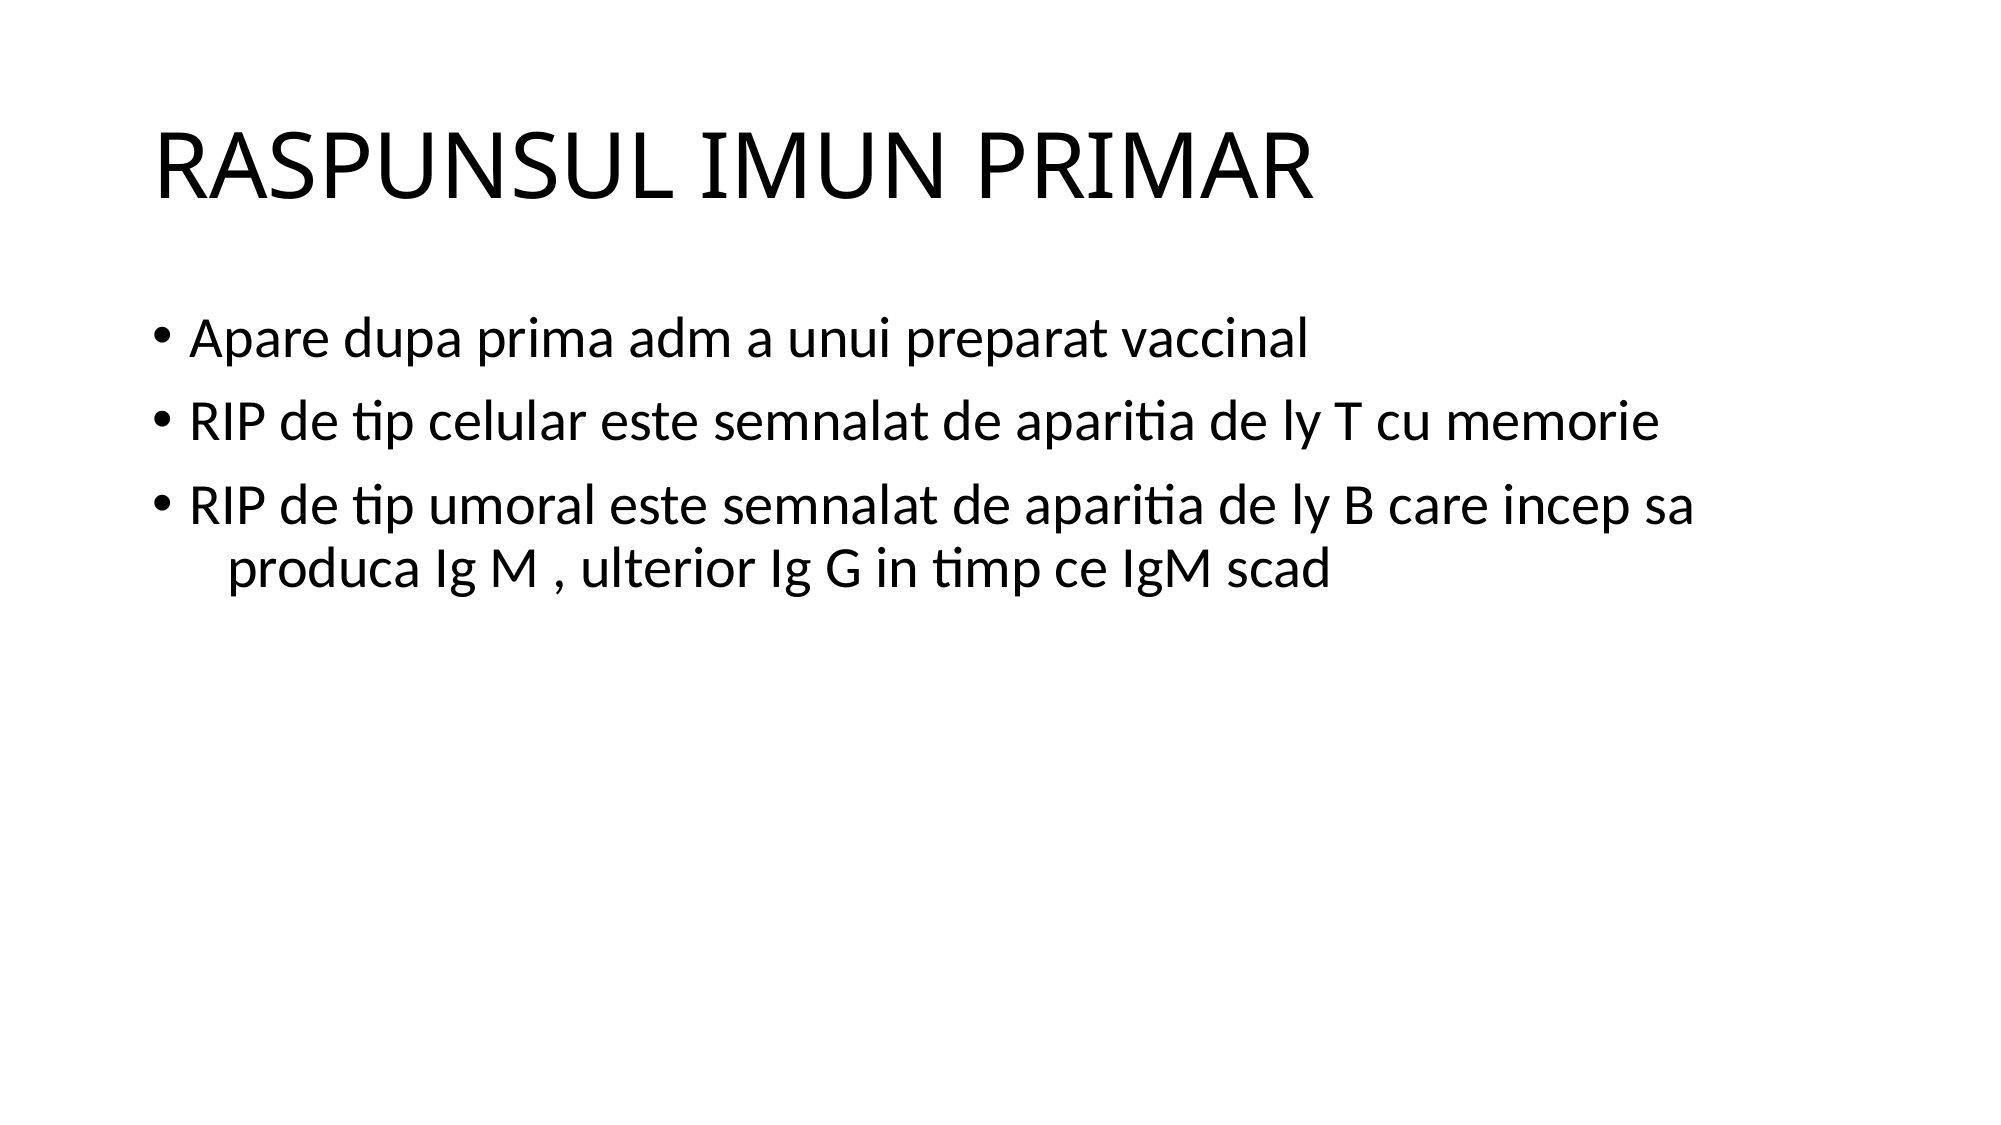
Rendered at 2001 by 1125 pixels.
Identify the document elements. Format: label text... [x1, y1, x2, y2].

title RASPUNSUL IMUN PRIMAR [137, 59, 1863, 278]
list Apare dupa prima adm a unui preparat vaccinal RIP de tip celular este semnalat de aparitia de ly T cu memorie RIP de tip umoral este semnalat de aparitia de ly B care incep sa produca Ig M , ulterior Ig G in timp ce IgM scad [137, 299, 1863, 1014]
